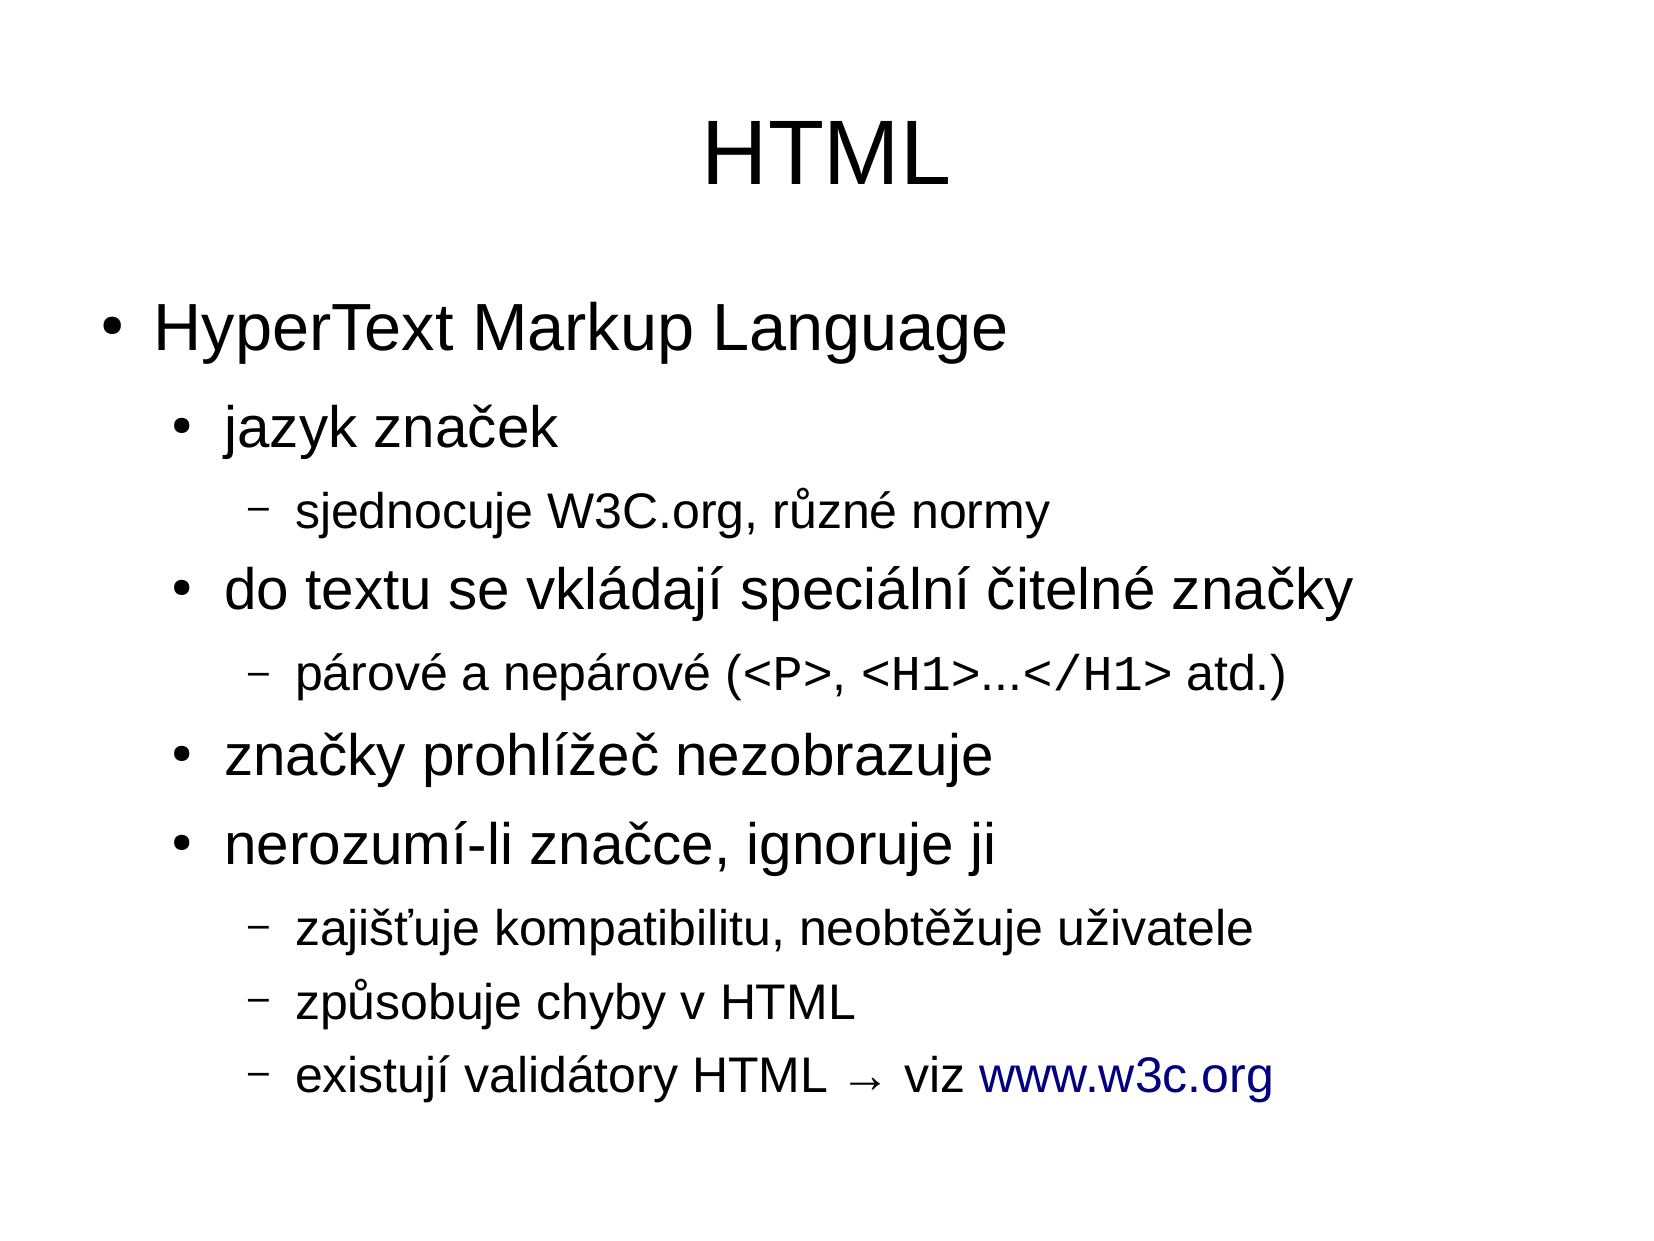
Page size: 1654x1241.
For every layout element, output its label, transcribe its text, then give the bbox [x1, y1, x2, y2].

list HyperText Markup Language jazyk značek sjednocuje W3C.org, různé normy do textu se vkládají speciální čitelné značky párové a nepárové (<P>, <H1>...</H1> atd.) značky prohlížeč nezobrazuje nerozumí-li značce, ignoruje ji zajišťuje kompatibilitu, neobtěžuje uživatele způsobuje chyby v HTML existují validátory HTML → viz www.w3c.org [82, 290, 1571, 1104]
title HTML [82, 56, 1571, 250]
